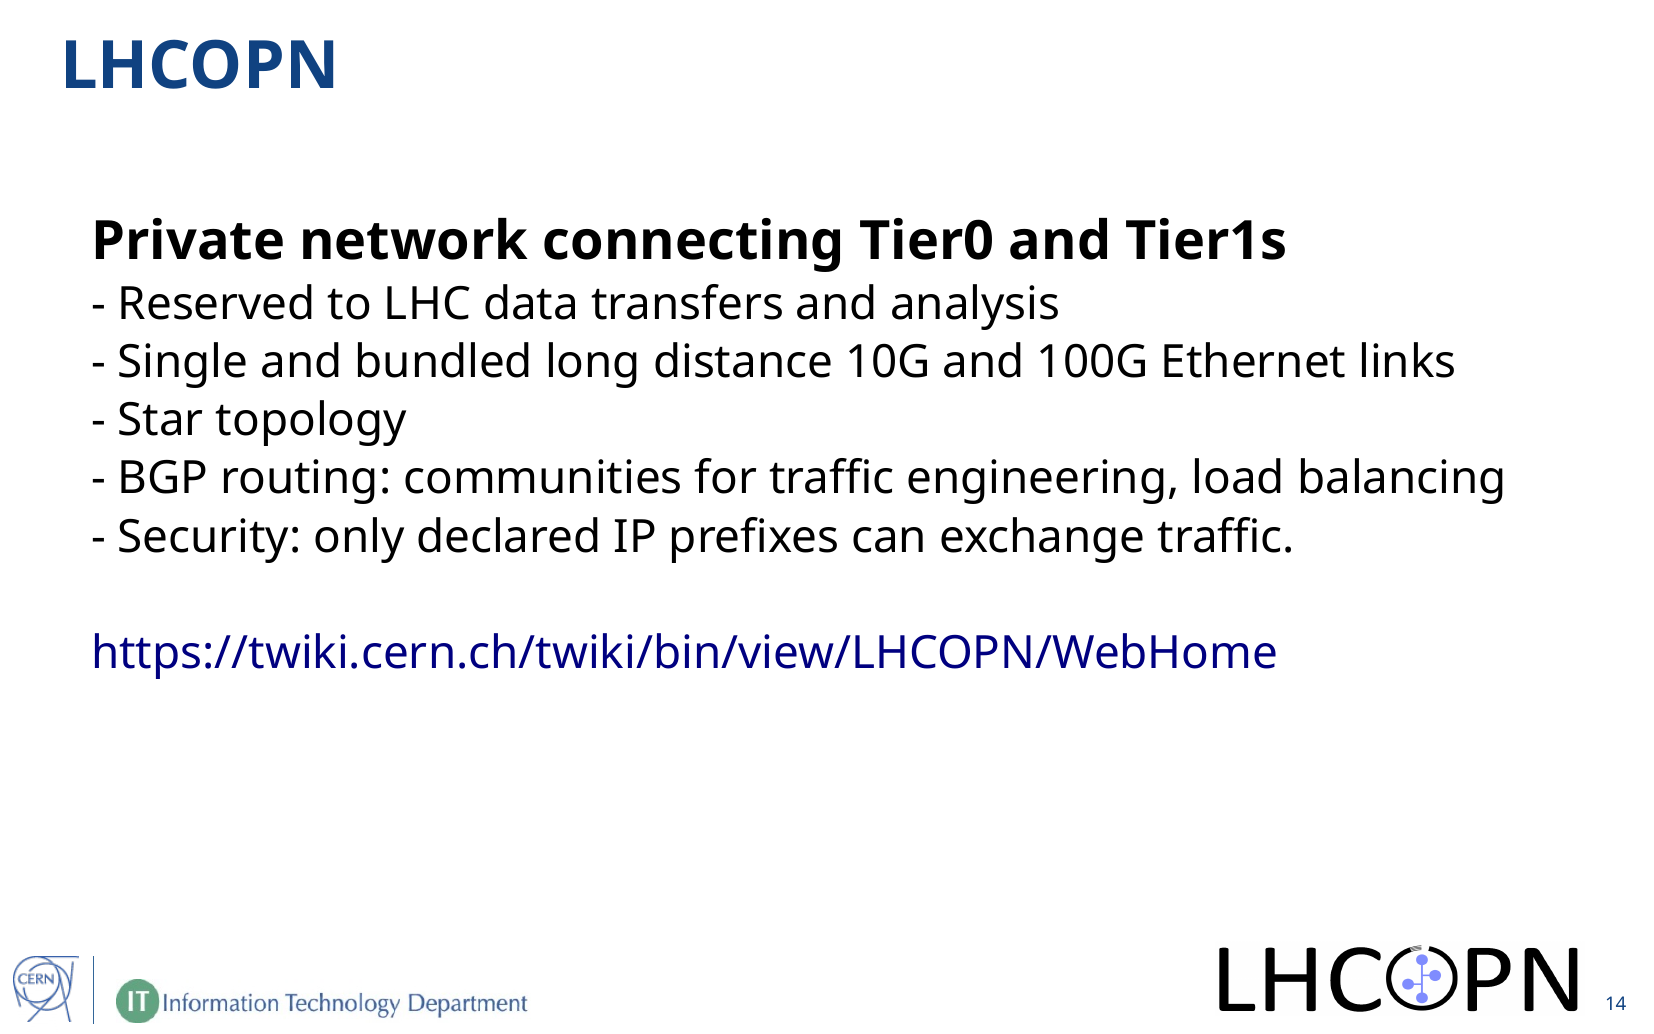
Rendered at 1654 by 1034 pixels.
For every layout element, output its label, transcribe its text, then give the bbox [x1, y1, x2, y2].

picture [1215, 941, 1585, 1016]
text_box Private network connecting Tier0 and Tier1s - Reserved to LHC data transfers and analysis - Single and bundled long distance 10G and 100G Ethernet links - Star topology - BGP routing: communities for traffic engineering, load balancing - Security: only declared IP prefixes can exchange traffic. https://twiki.cern.ch/twiki/bin/view/LHCOPN/WebHome [76, 196, 1601, 1034]
picture [13, 956, 76, 1032]
title LHCOPN [60, 0, 1528, 138]
